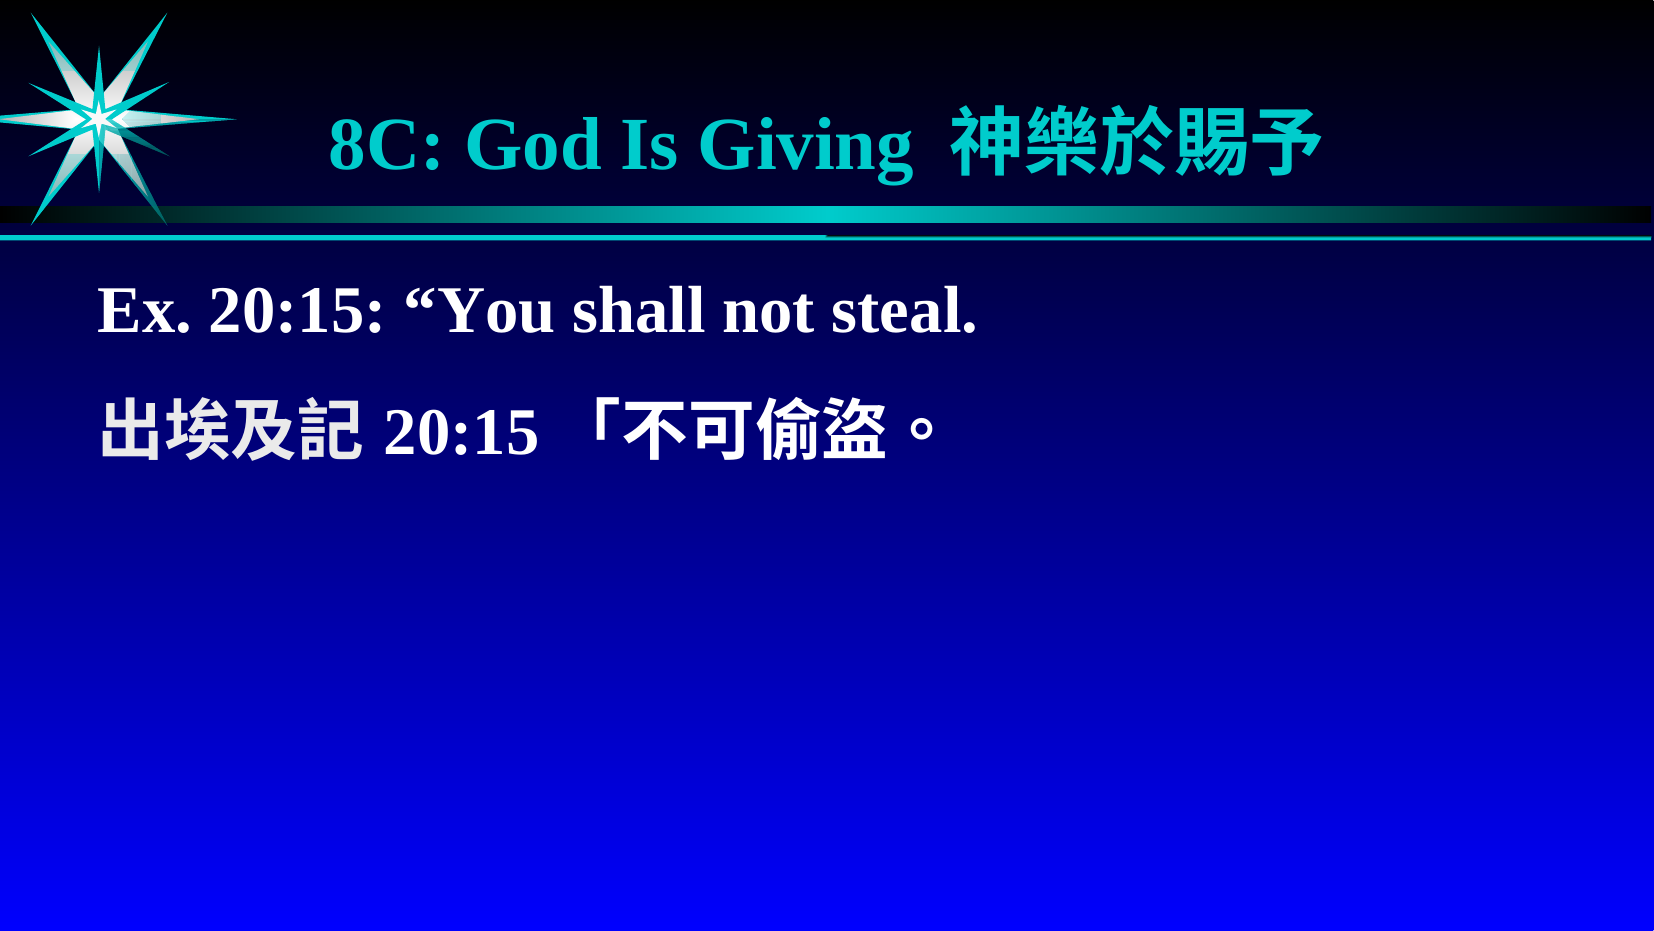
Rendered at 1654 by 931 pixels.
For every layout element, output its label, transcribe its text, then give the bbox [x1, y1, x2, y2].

text_box Ex. 20:15: “You shall not steal. 出埃及記20:15「不可偷盜。 [82, 265, 1571, 830]
title 8C: God Is Giving 神樂於賜予 [124, 59, 1530, 215]
